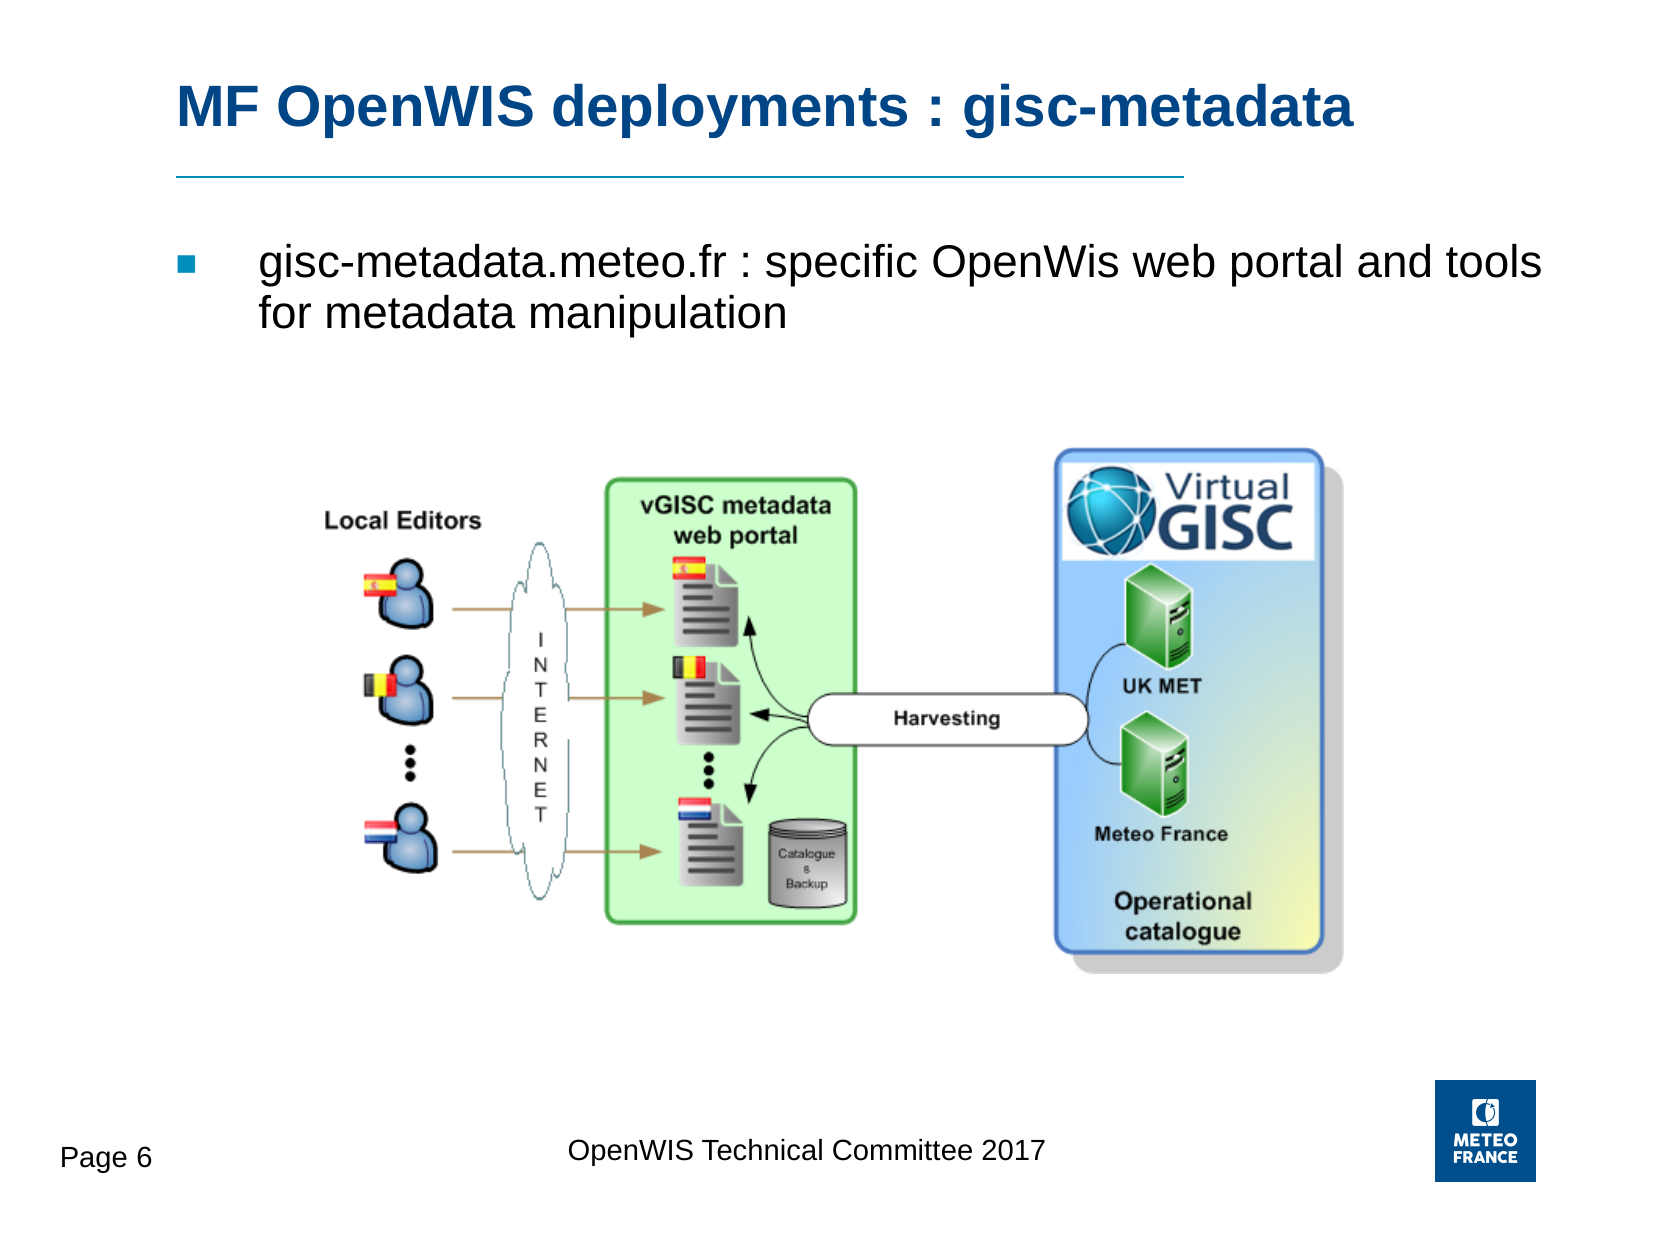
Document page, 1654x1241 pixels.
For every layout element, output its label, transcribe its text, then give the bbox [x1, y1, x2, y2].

picture [1435, 1080, 1536, 1182]
picture [324, 447, 1344, 974]
title MF OpenWIS deployments : gisc-metadata [176, 8, 1609, 139]
list gisc-metadata.meteo.fr : specific OpenWis web portal and tools for metadata manipulation [157, 235, 1571, 1010]
